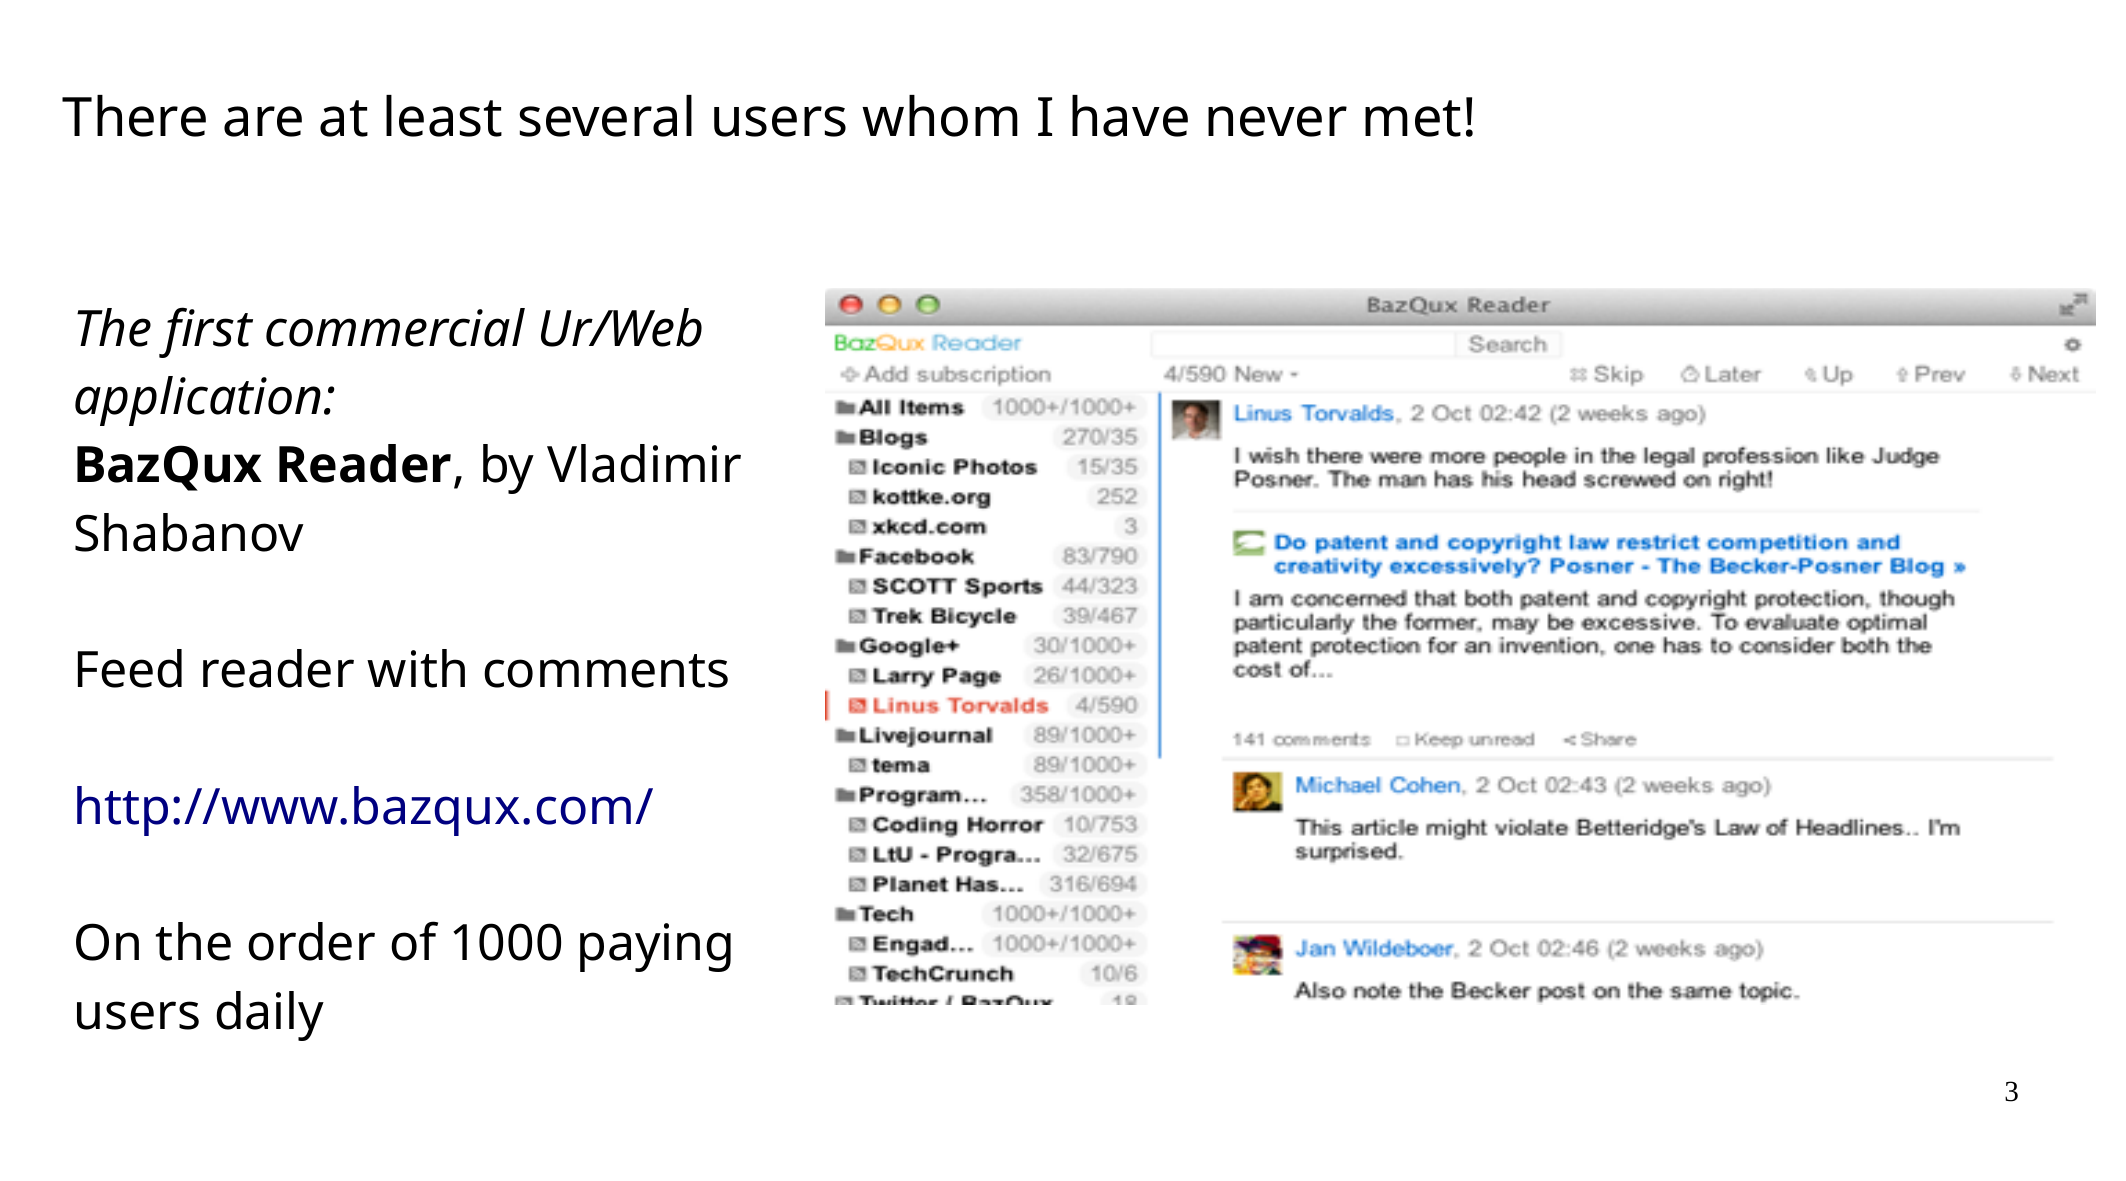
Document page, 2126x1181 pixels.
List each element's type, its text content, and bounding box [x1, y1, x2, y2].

text_box The first commercial Ur/Web application: BazQux Reader, by Vladimir Shabanov Feed reader with comments http://www.bazqux.com/ On the order of 1000 paying users daily [58, 285, 806, 965]
text_box There are at least several users whom I have never met! [48, 71, 2073, 149]
picture [825, 288, 2096, 1006]
